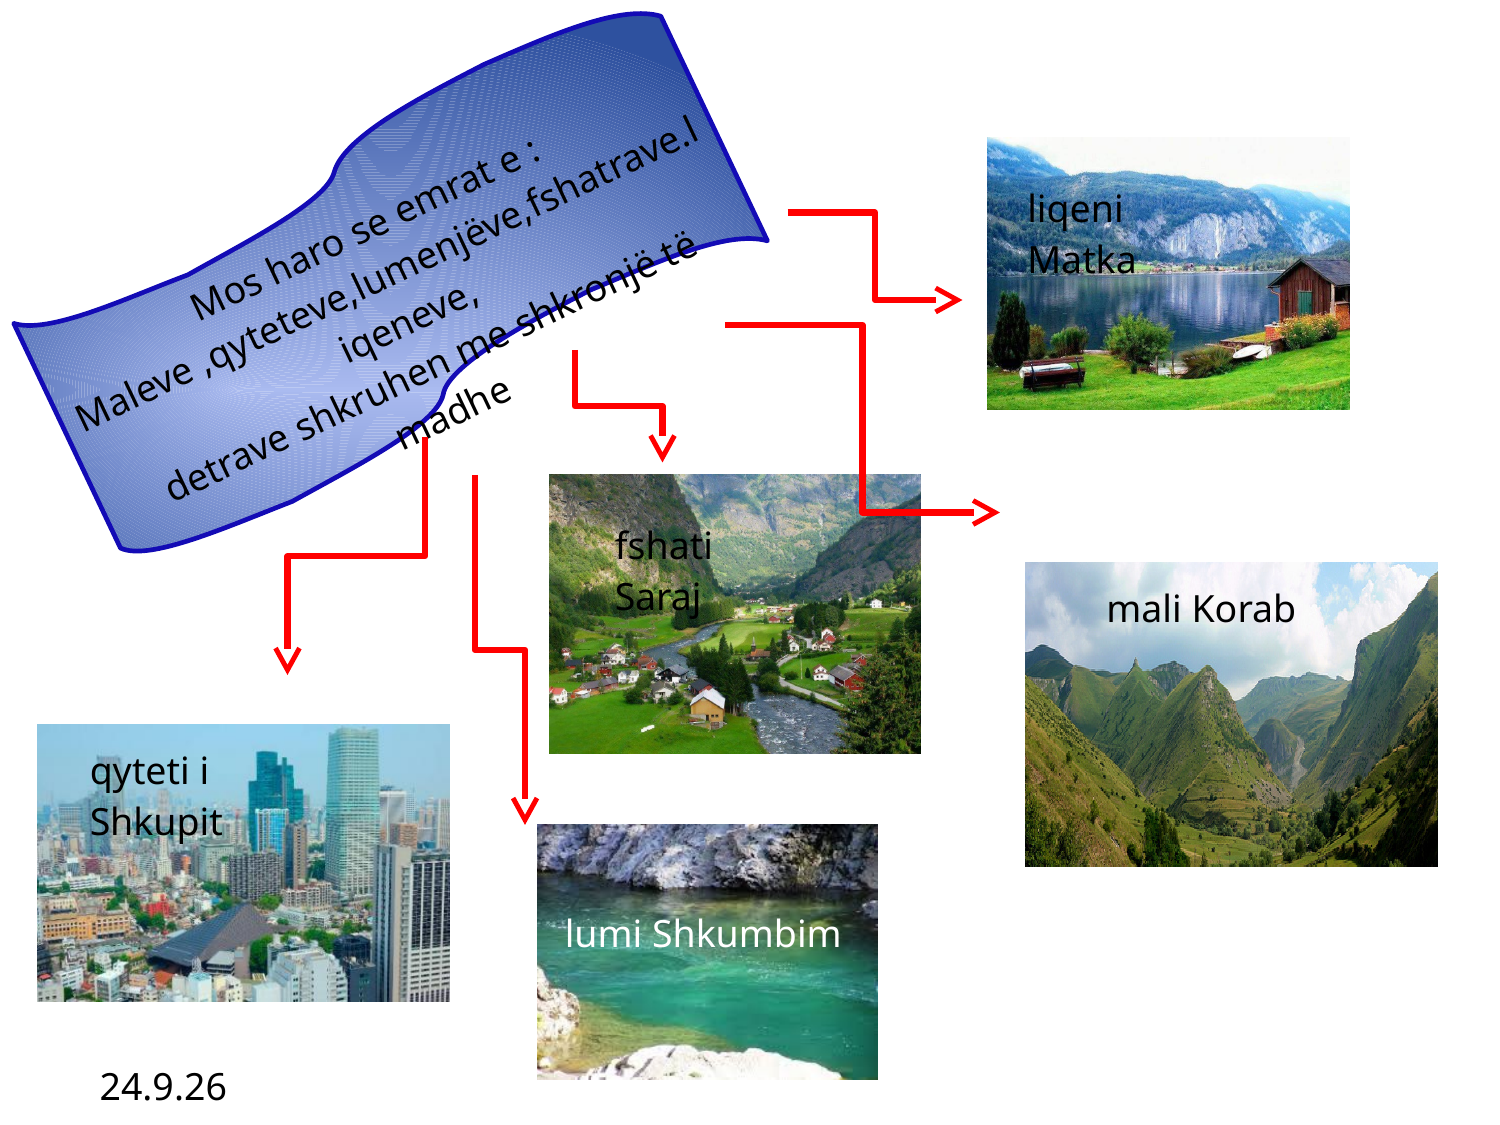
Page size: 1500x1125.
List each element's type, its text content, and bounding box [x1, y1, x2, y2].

picture [987, 137, 1350, 410]
picture [1025, 562, 1438, 867]
picture [866, 474, 921, 509]
picture [37, 724, 450, 1002]
text_box mali Korab [1062, 574, 1375, 636]
picture [537, 824, 878, 1080]
picture [549, 474, 921, 754]
text_box qyteti i Shkupit [74, 737, 364, 798]
text_box liqeni Matka [1012, 174, 1264, 236]
text_box fshati Saraj [600, 512, 823, 573]
text_box lumi Shkumbim [549, 899, 863, 961]
text_box Mos haro se emrat e : Maleve ,qyteteve,lumenjëve,fshatrave.liqeneve, detrave shkruhen me shkronjë të madhe [13, 13, 768, 552]
